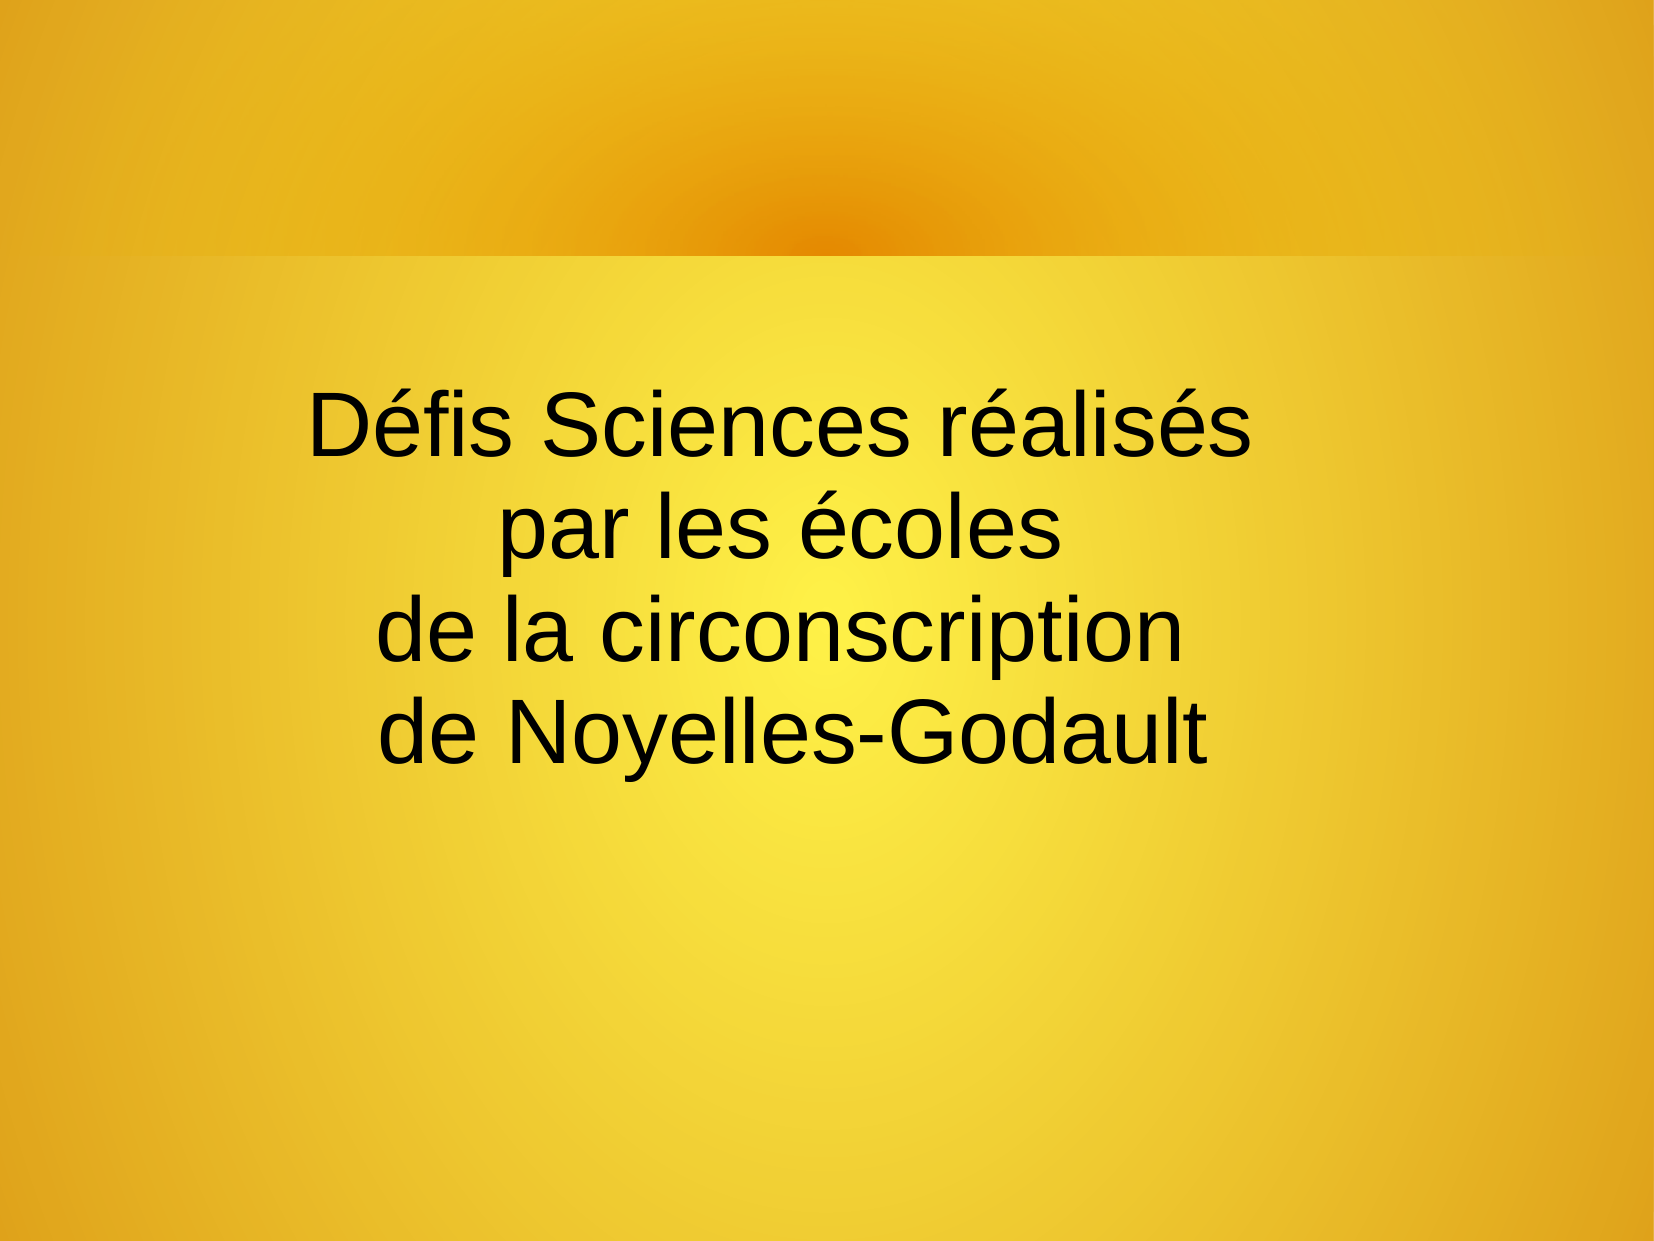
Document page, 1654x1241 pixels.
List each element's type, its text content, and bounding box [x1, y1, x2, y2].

text_box Défis Sciences réalisés par les écoles de la circonscription de Noyelles-Godault [38, 366, 1549, 807]
